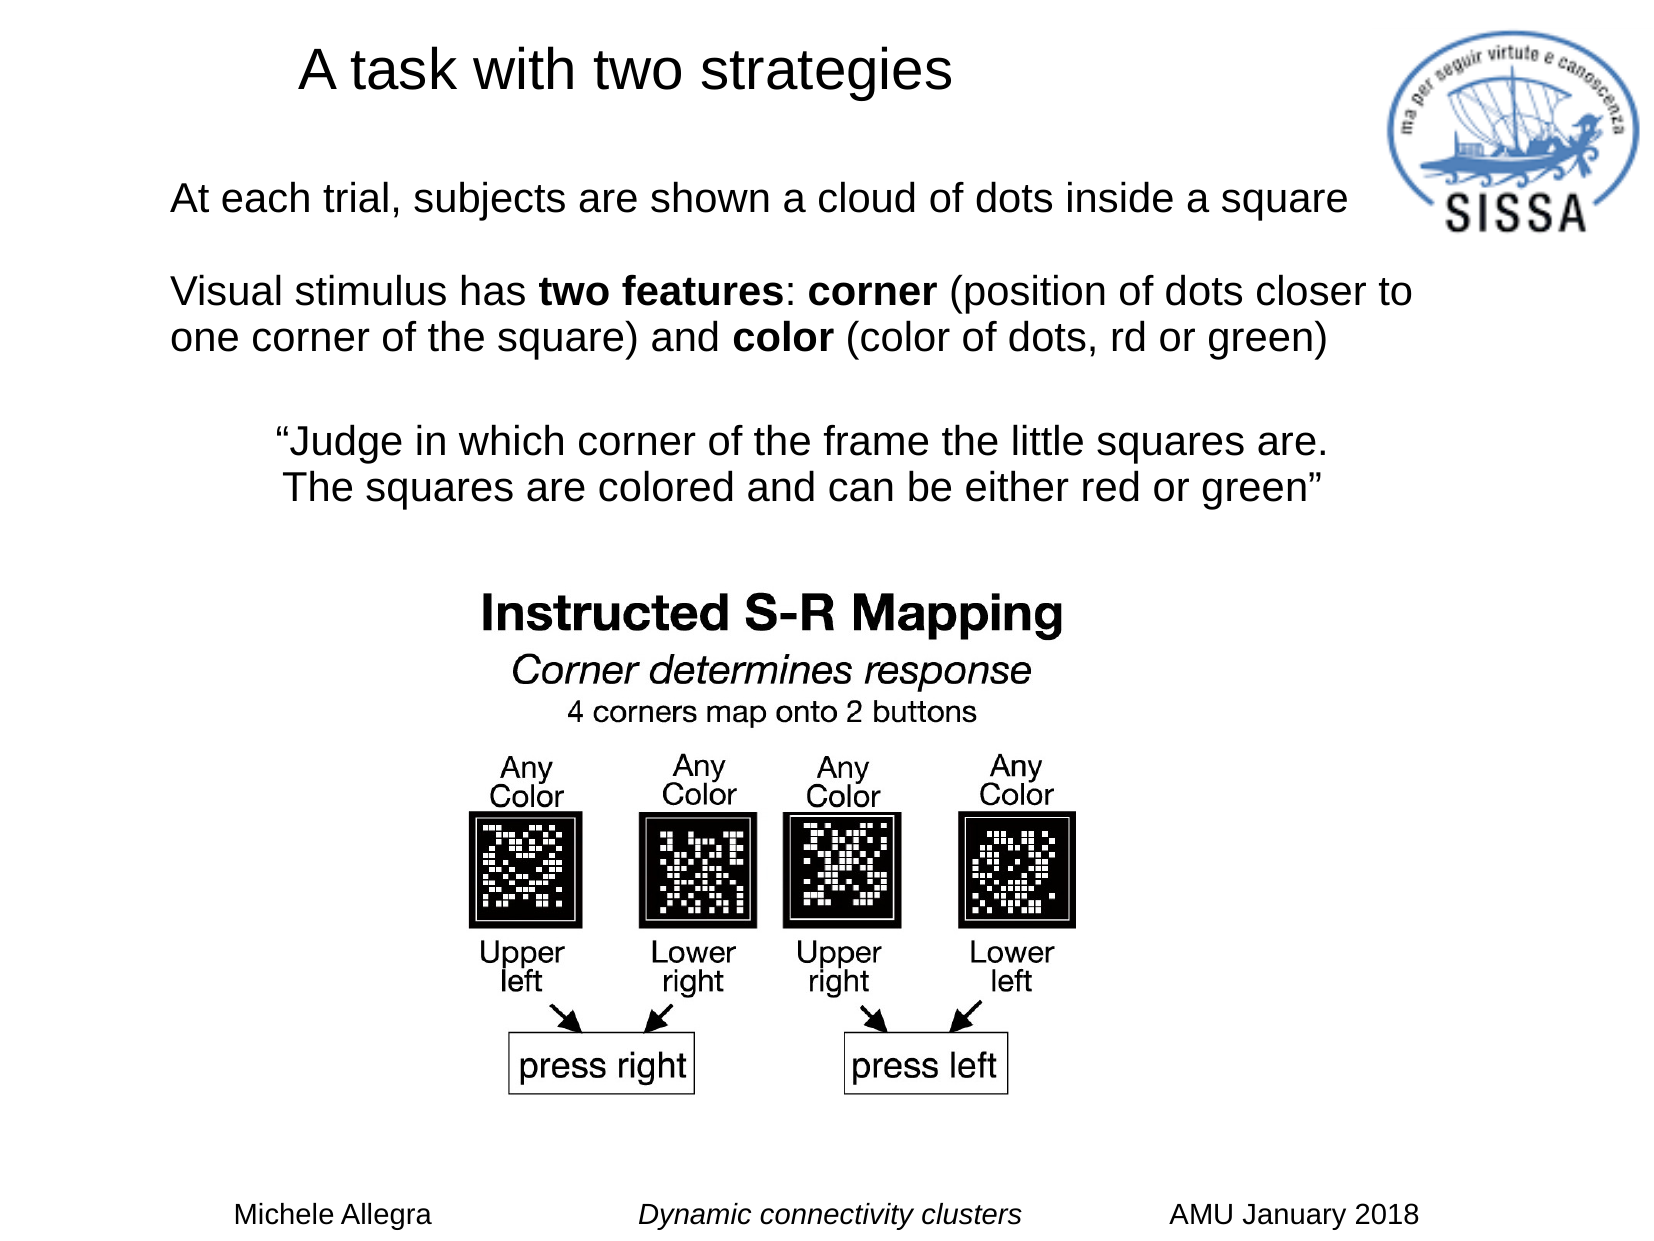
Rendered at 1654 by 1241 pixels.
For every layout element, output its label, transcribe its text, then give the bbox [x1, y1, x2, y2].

picture [1372, 27, 1654, 238]
title A task with two strategies [82, 0, 1171, 154]
text_box At each trial, subjects are shown a cloud of dots inside a square Visual stimulus has two features: corner (position of dots closer to one corner of the square) and color (color of dots, rd or green) “Judge in which corner of the frame the little squares are. The squares are colored and can be either red or green” [120, 120, 1486, 1154]
title Michele Allegra Dynamic connectivity clusters AMU January 2018 [82, 1177, 1572, 1241]
picture [398, 580, 1119, 1098]
